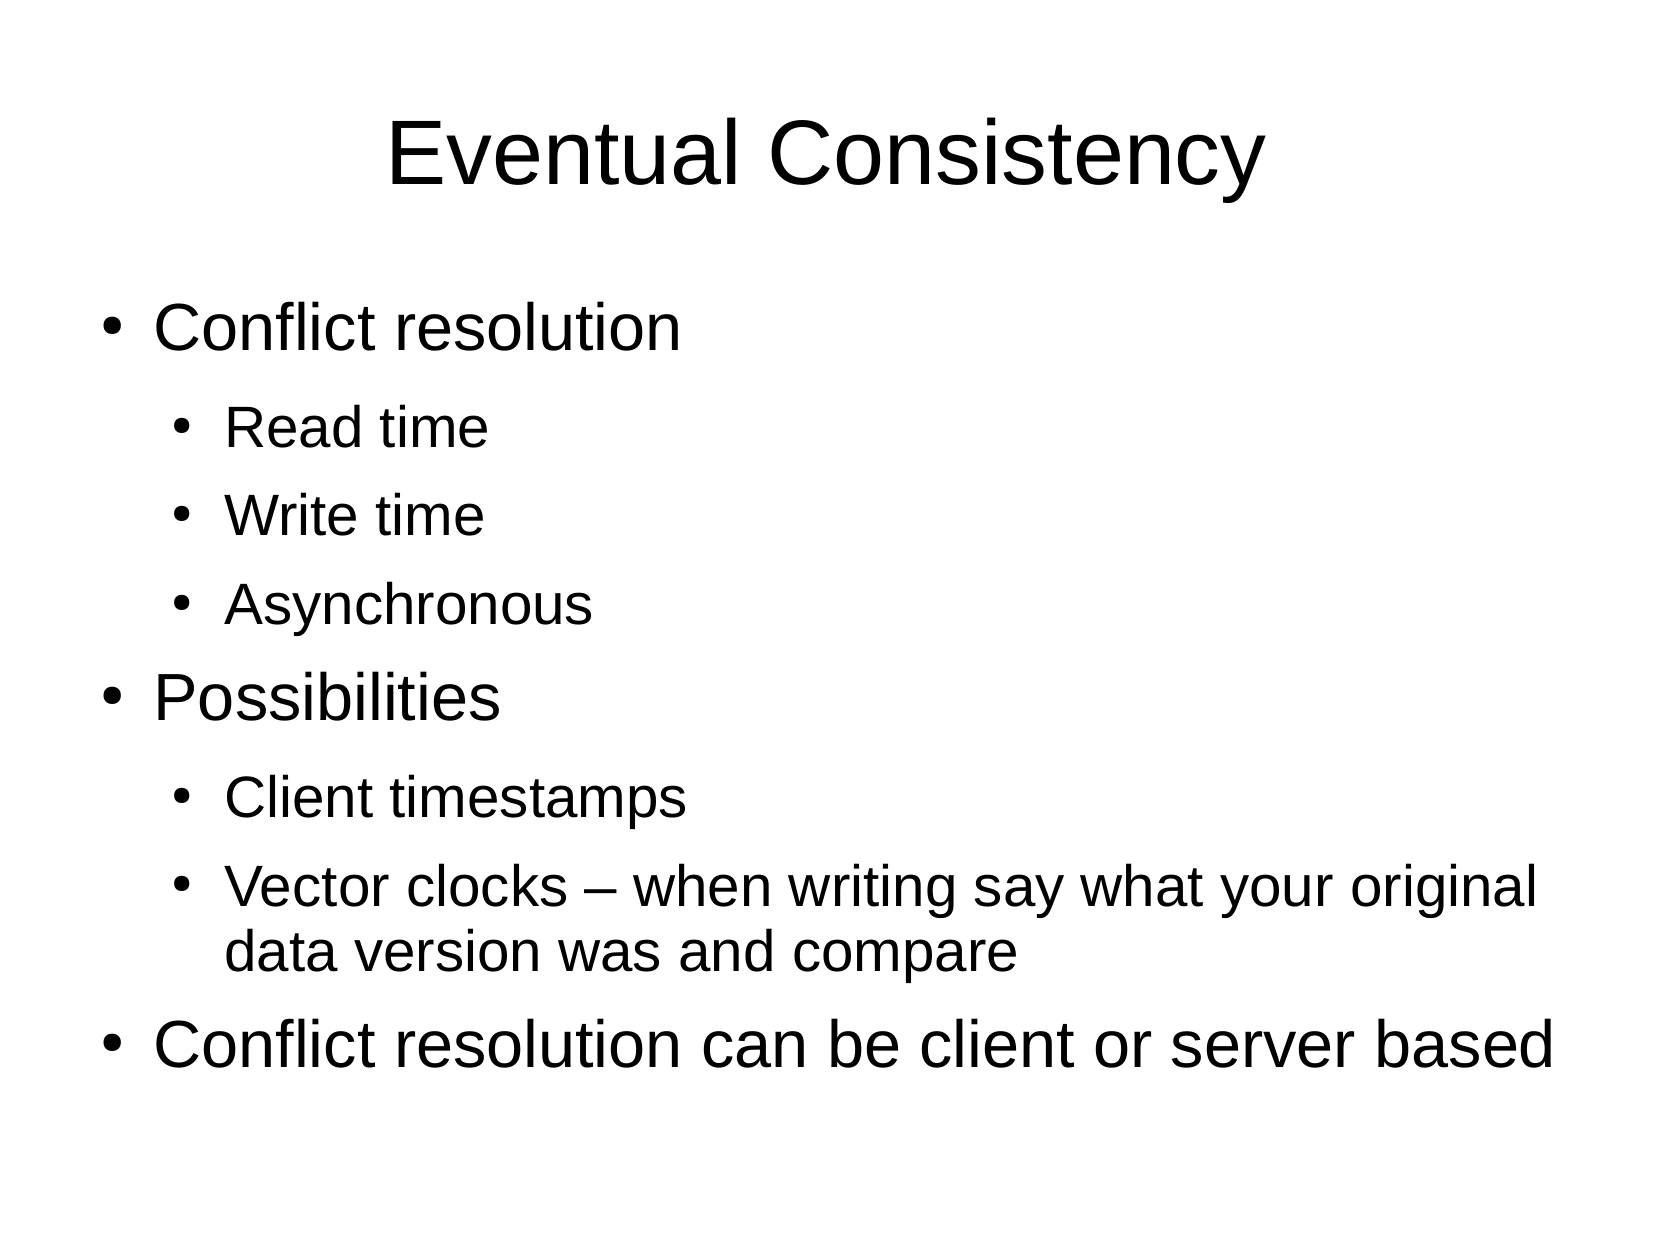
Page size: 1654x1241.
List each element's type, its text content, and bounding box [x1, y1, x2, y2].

title Eventual Consistency [82, 49, 1571, 257]
list Conflict resolution Read time Write time Asynchronous Possibilities Client timestamps Vector clocks – when writing say what your original data version was and compare Conflict resolution can be client or server based [82, 290, 1571, 1109]
